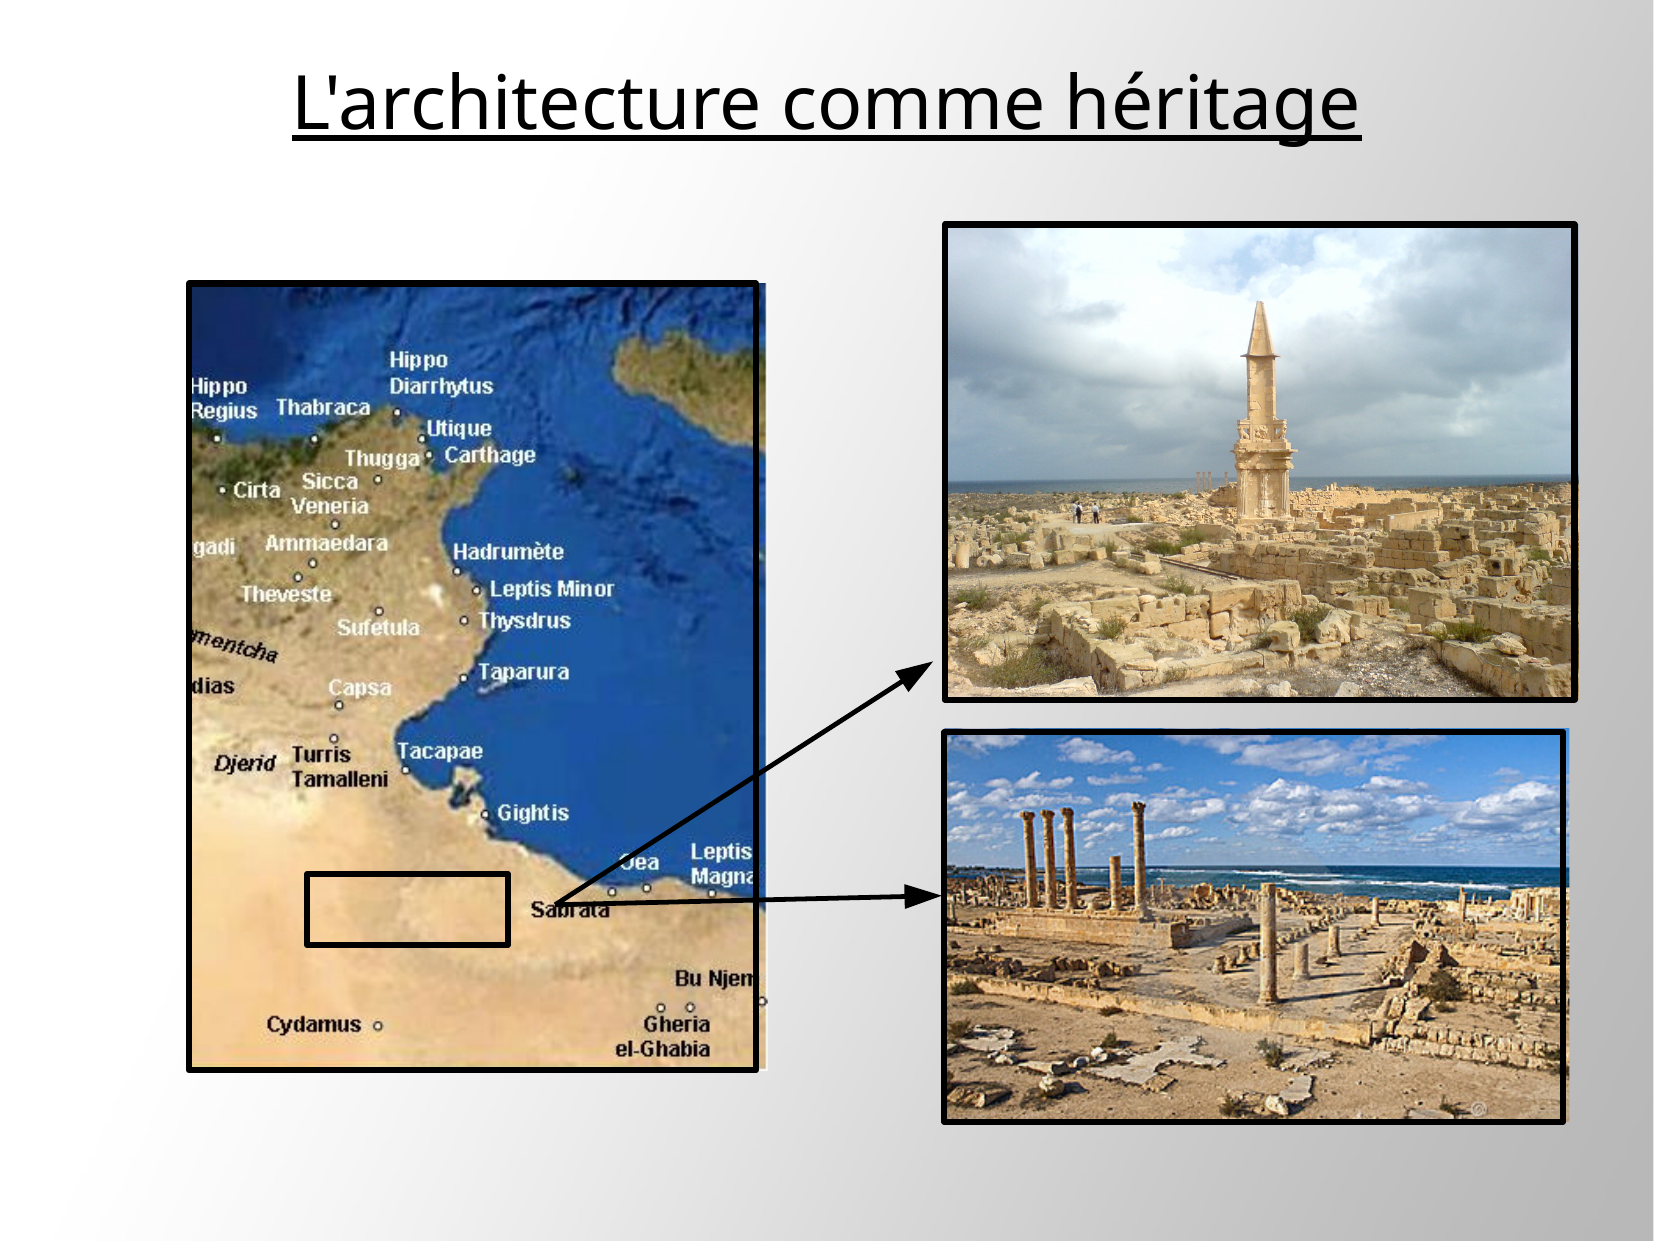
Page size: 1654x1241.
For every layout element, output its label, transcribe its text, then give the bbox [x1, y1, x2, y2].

title L'architecture comme héritage [82, 0, 1571, 201]
picture [0, 0, 1654, 1241]
